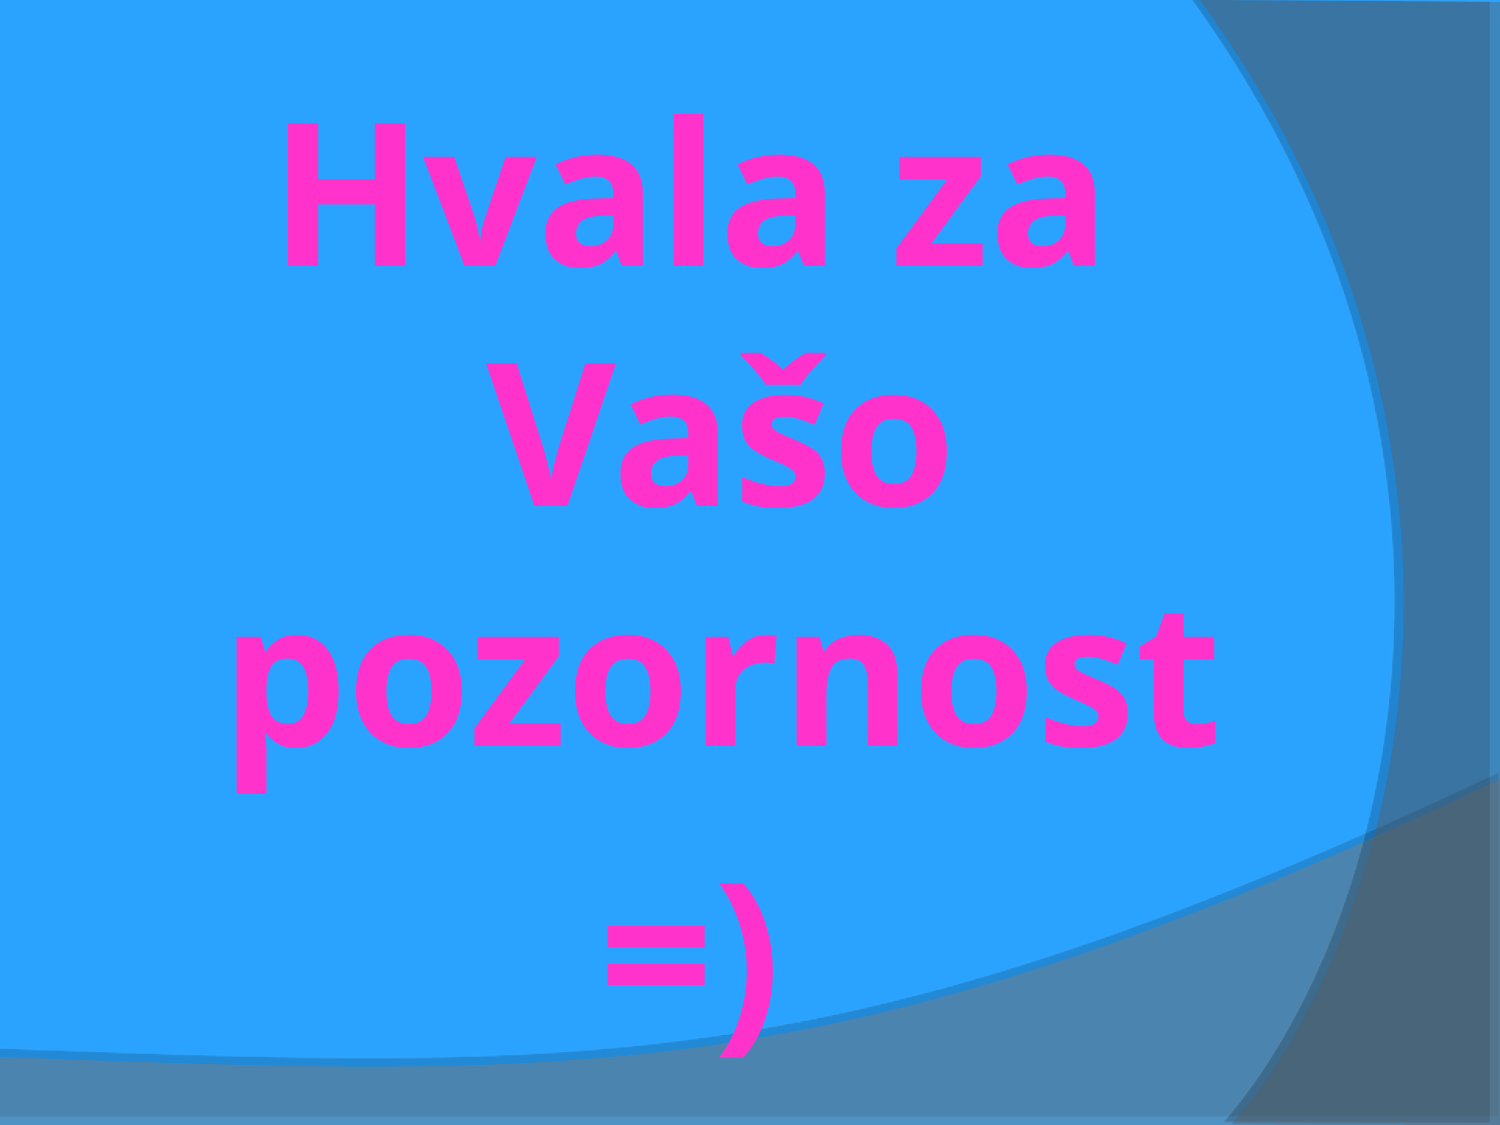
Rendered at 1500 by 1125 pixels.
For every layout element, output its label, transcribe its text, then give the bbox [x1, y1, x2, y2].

list Hvala za Vašo pozornost =) [75, 58, 1300, 1055]
